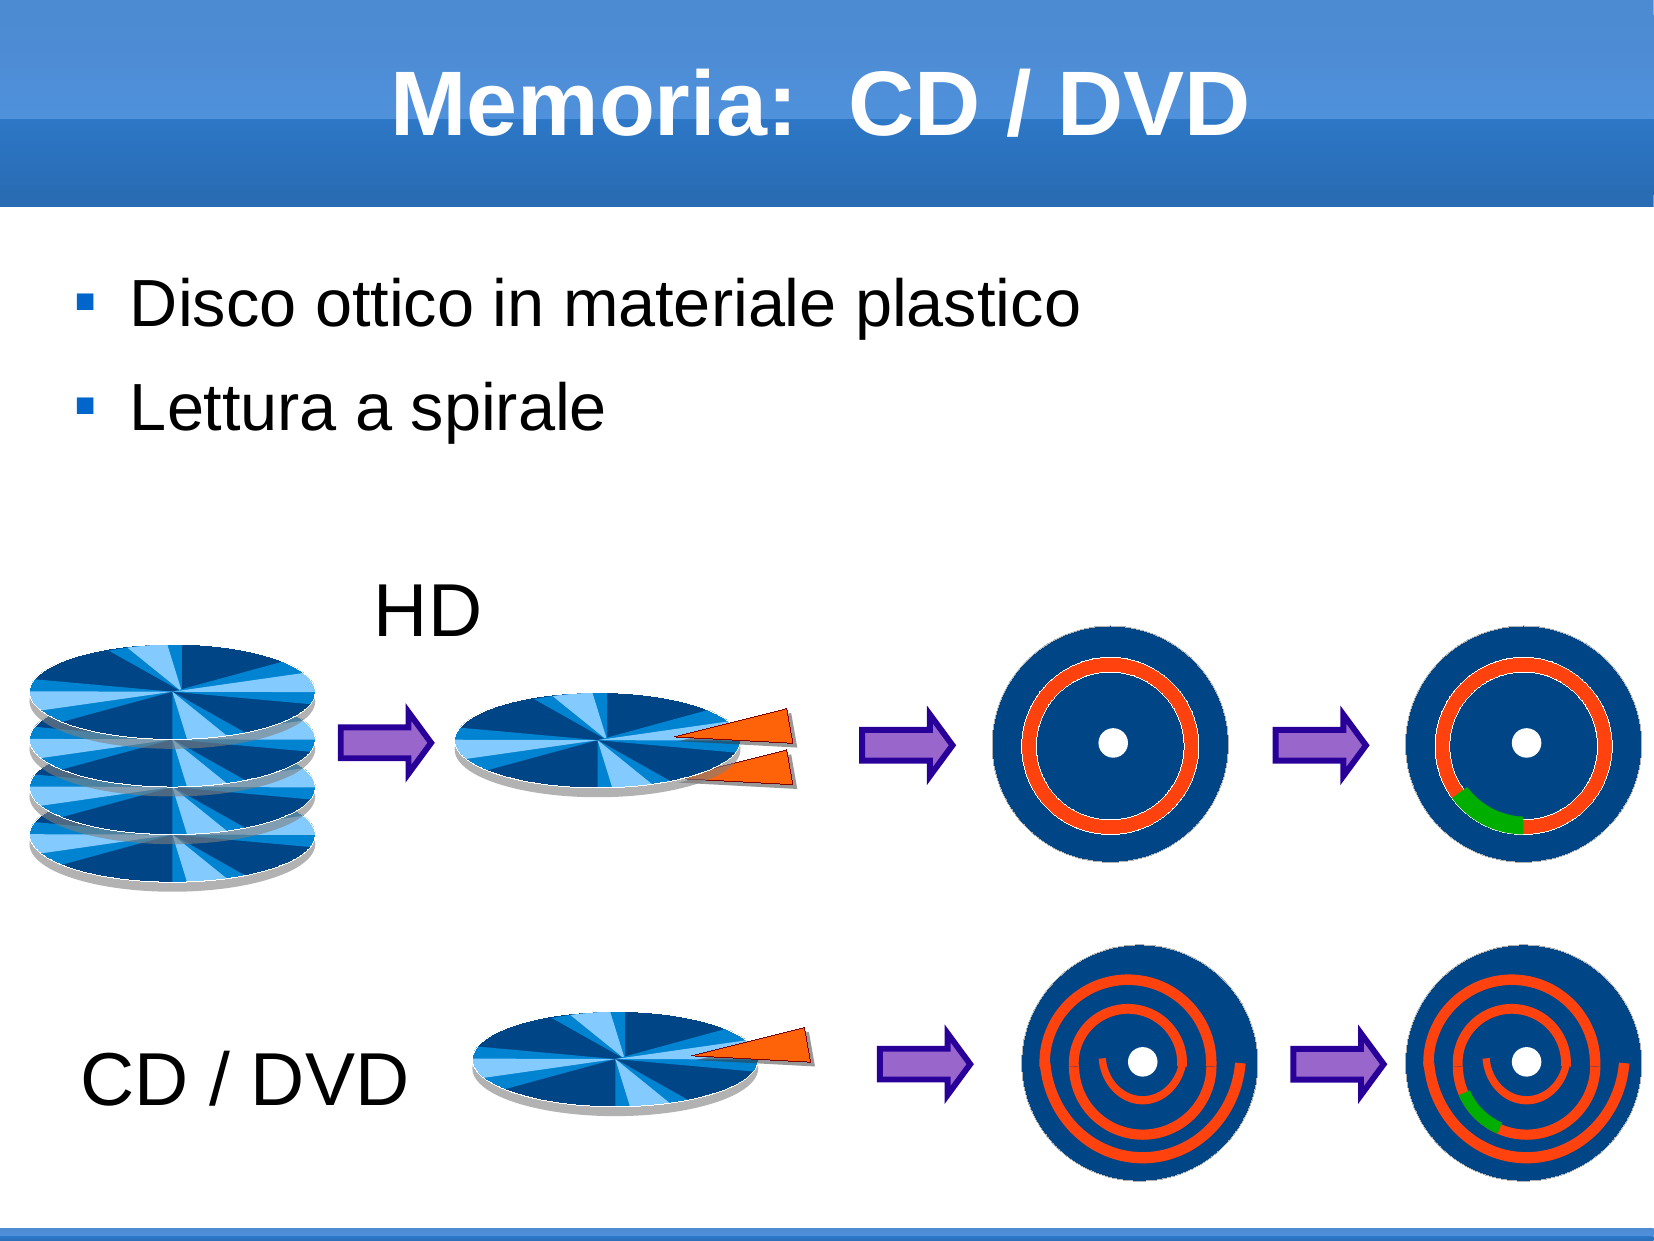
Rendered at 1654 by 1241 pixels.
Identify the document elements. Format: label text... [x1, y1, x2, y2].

text_box [862, 714, 953, 777]
text_box [1405, 944, 1642, 1181]
title Memoria: CD / DVD [76, 0, 1565, 208]
text_box [879, 1033, 971, 1095]
text_box [1405, 625, 1642, 862]
text_box [472, 1011, 816, 1117]
text_box [1293, 1033, 1384, 1096]
text_box [992, 625, 1229, 862]
list Disco ottico in materiale plastico Lettura a spirale [59, 265, 1595, 1196]
text_box [1275, 714, 1366, 777]
text_box [1021, 944, 1258, 1181]
text_box CD / DVD [59, 1030, 432, 1130]
text_box [29, 645, 316, 892]
text_box [454, 692, 798, 798]
text_box HD [324, 561, 532, 660]
text_box [340, 712, 432, 774]
